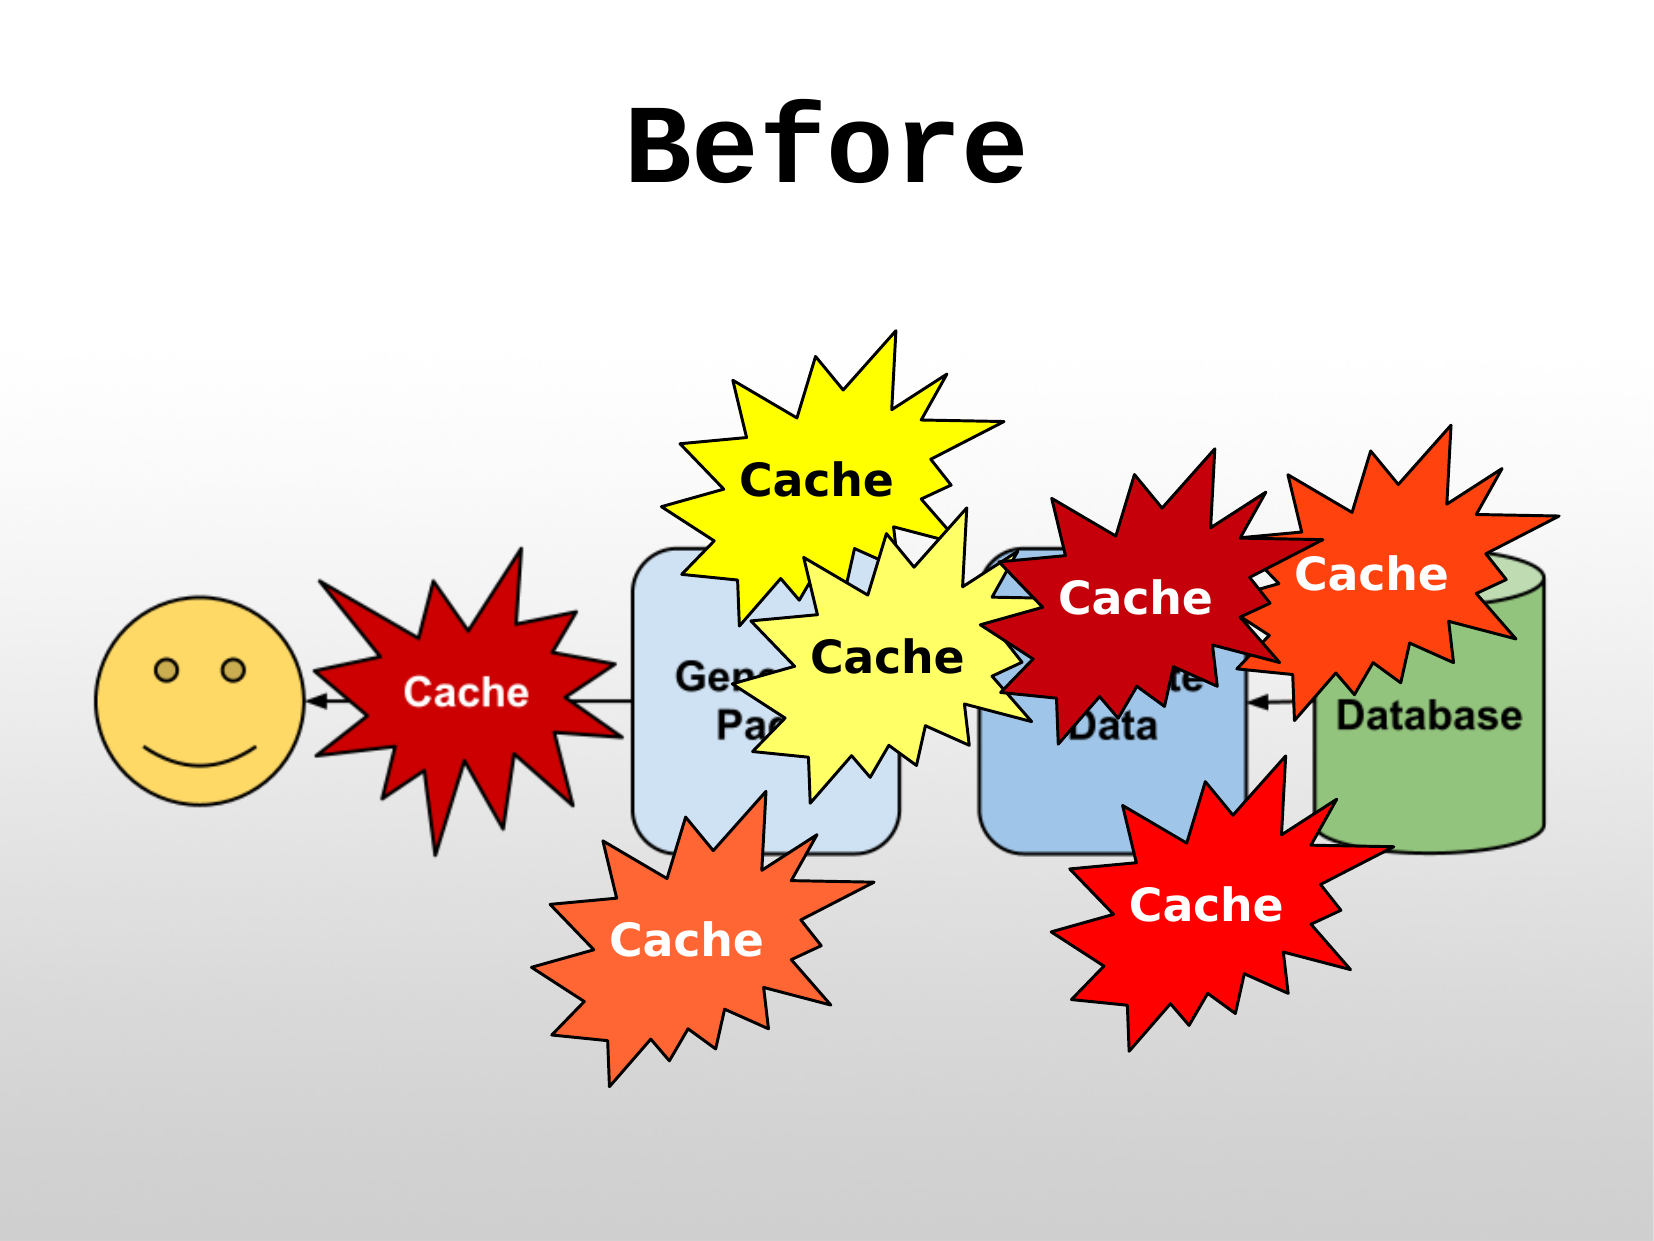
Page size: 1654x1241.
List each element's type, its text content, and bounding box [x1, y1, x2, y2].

title Before [82, 49, 1571, 257]
text_box Cache [661, 330, 1004, 627]
text_box Cache [531, 791, 875, 1087]
text_box Cache [1051, 755, 1394, 1052]
picture [0, 0, 1654, 1241]
text_box Cache [1002, 551, 1018, 561]
text_box Cache [980, 448, 1323, 745]
text_box Cache [1236, 425, 1560, 721]
text_box Cache [732, 507, 1041, 804]
